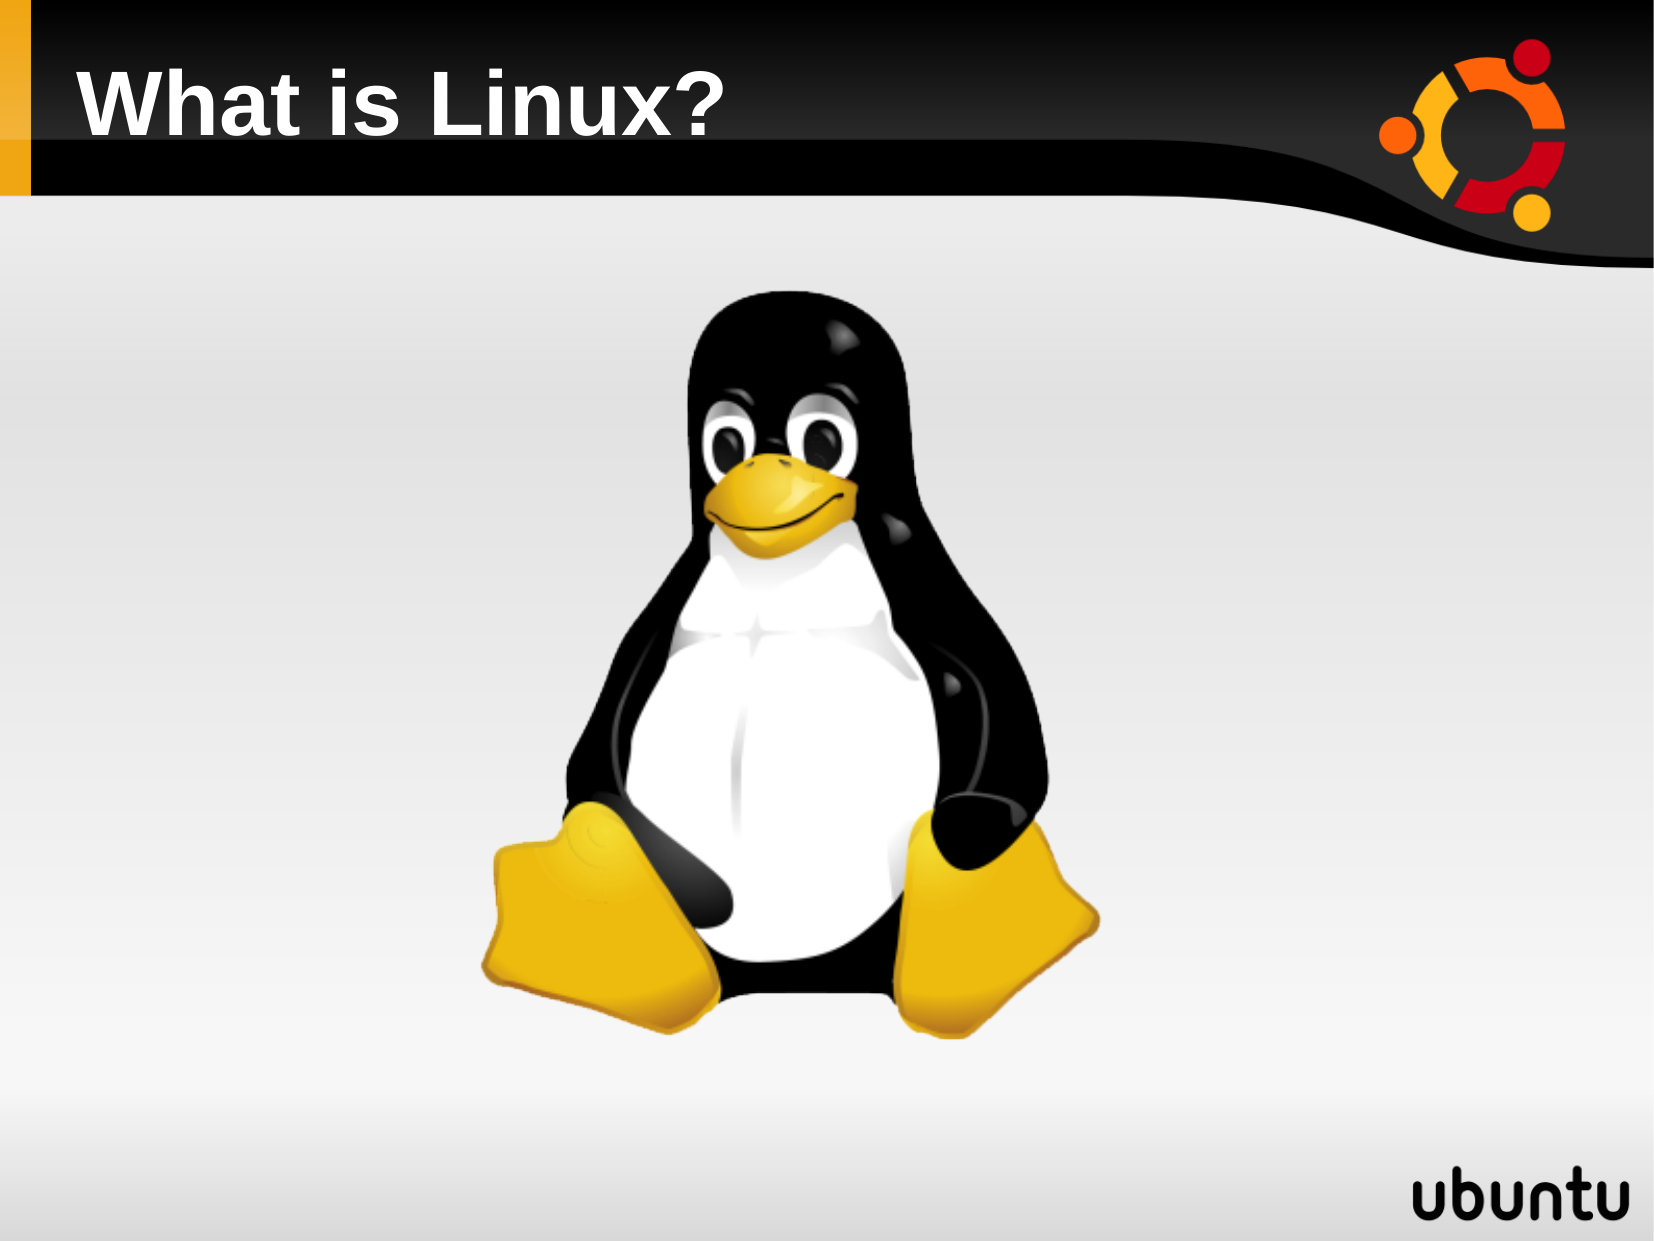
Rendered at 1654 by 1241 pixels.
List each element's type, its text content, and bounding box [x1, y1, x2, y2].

title What is Linux? [76, 0, 1565, 208]
picture [0, 0, 1654, 1241]
